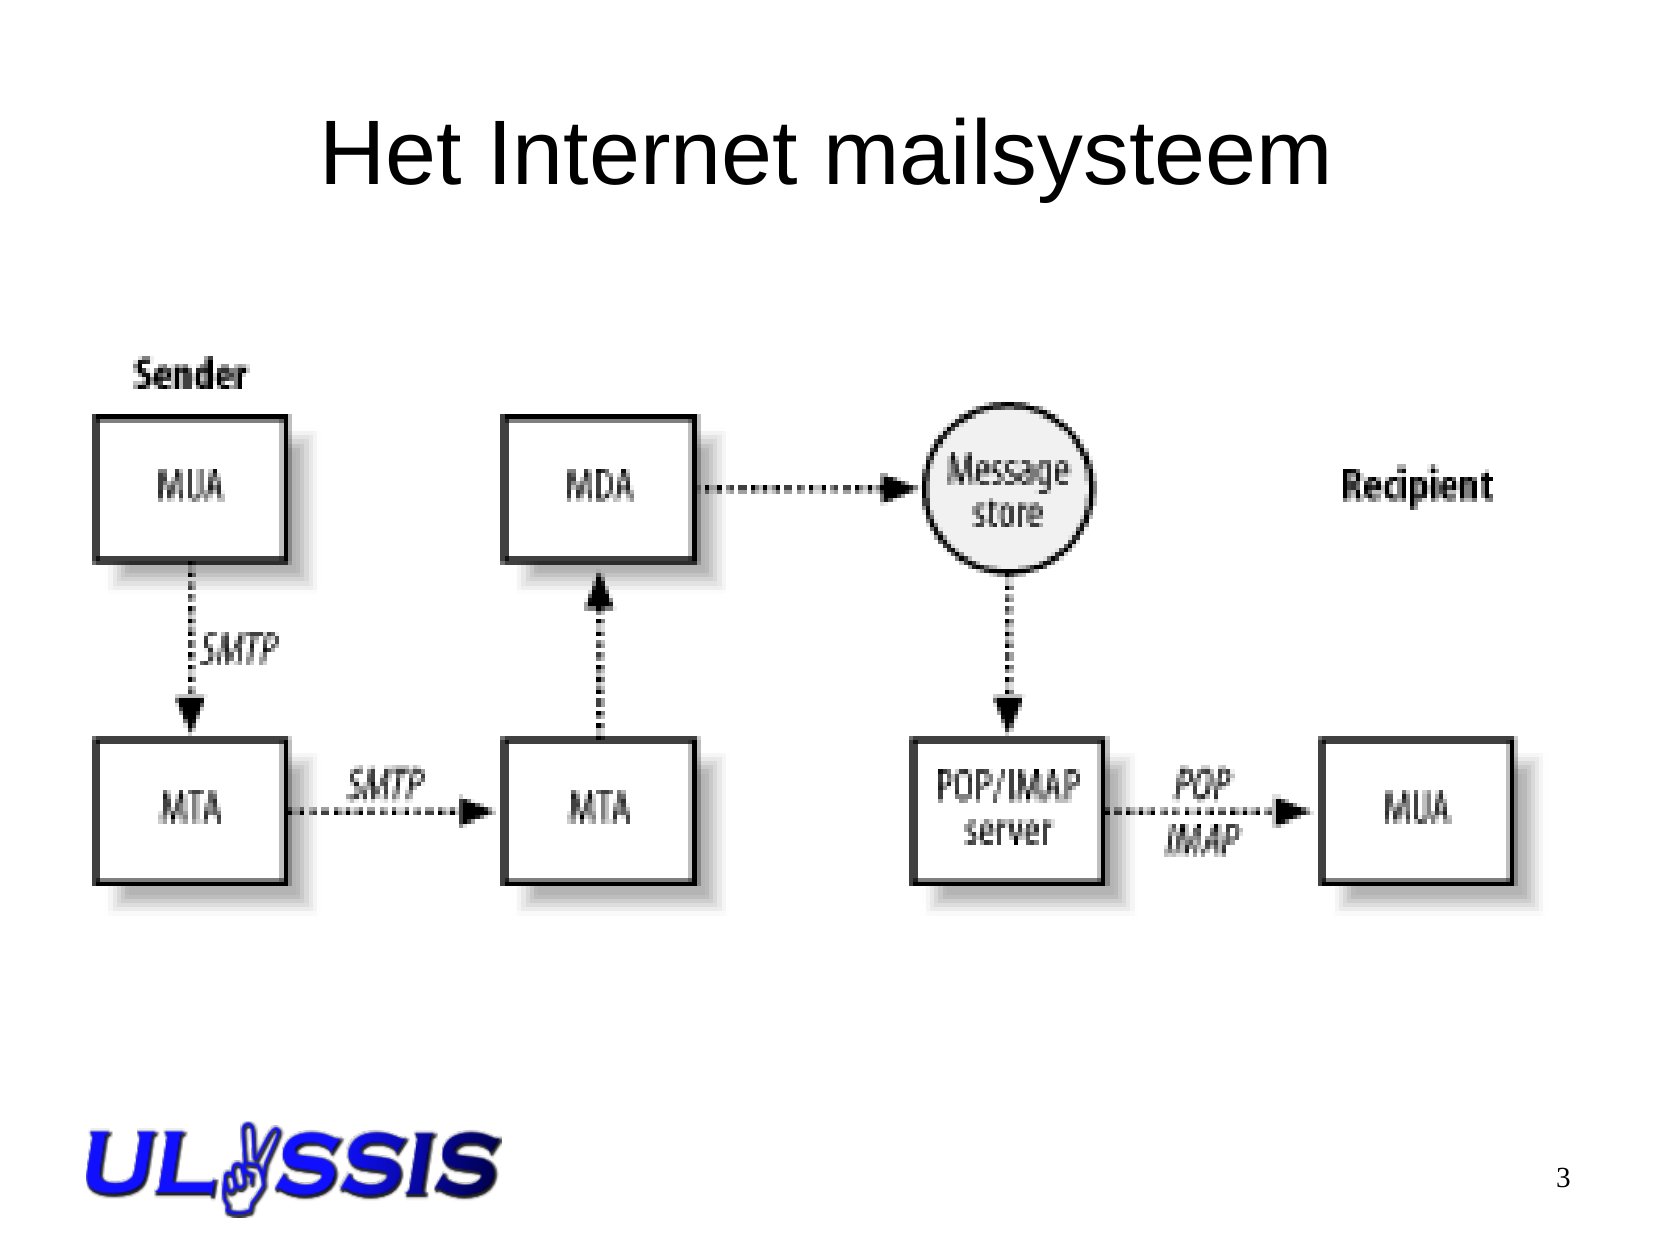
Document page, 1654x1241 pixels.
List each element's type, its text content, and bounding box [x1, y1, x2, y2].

picture [88, 348, 1548, 916]
title Het Internet mailsysteem [82, 49, 1571, 257]
picture [86, 1121, 502, 1218]
